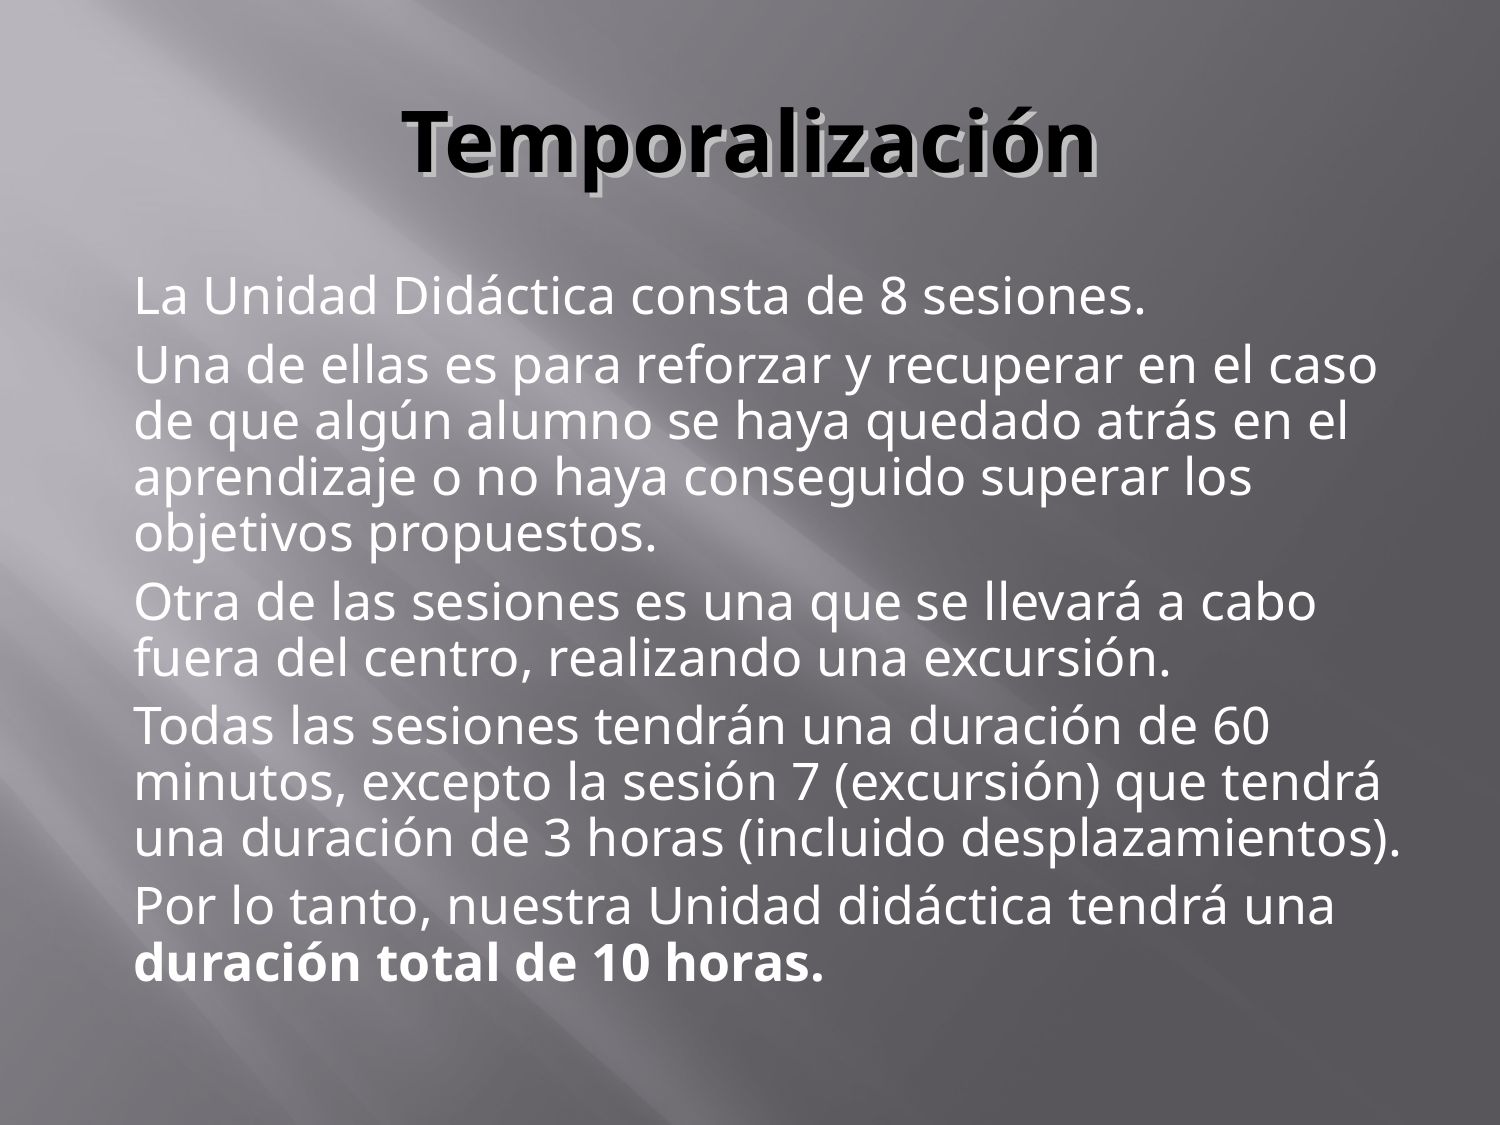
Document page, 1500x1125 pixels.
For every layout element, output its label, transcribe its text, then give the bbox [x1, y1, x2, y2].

list La Unidad Didáctica consta de 8 sesiones. Una de ellas es para reforzar y recuperar en el caso de que algún alumno se haya quedado atrás en el aprendizaje o no haya conseguido superar los objetivos propuestos. Otra de las sesiones es una que se llevará a cabo fuera del centro, realizando una excursión. Todas las sesiones tendrán una duración de 60 minutos, excepto la sesión 7 (excursión) que tendrá una duración de 3 horas (incluido desplazamientos). Por lo tanto, nuestra Unidad didáctica tendrá una duración total de 10 horas. [75, 262, 1426, 1036]
title Temporalización [75, 45, 1426, 233]
